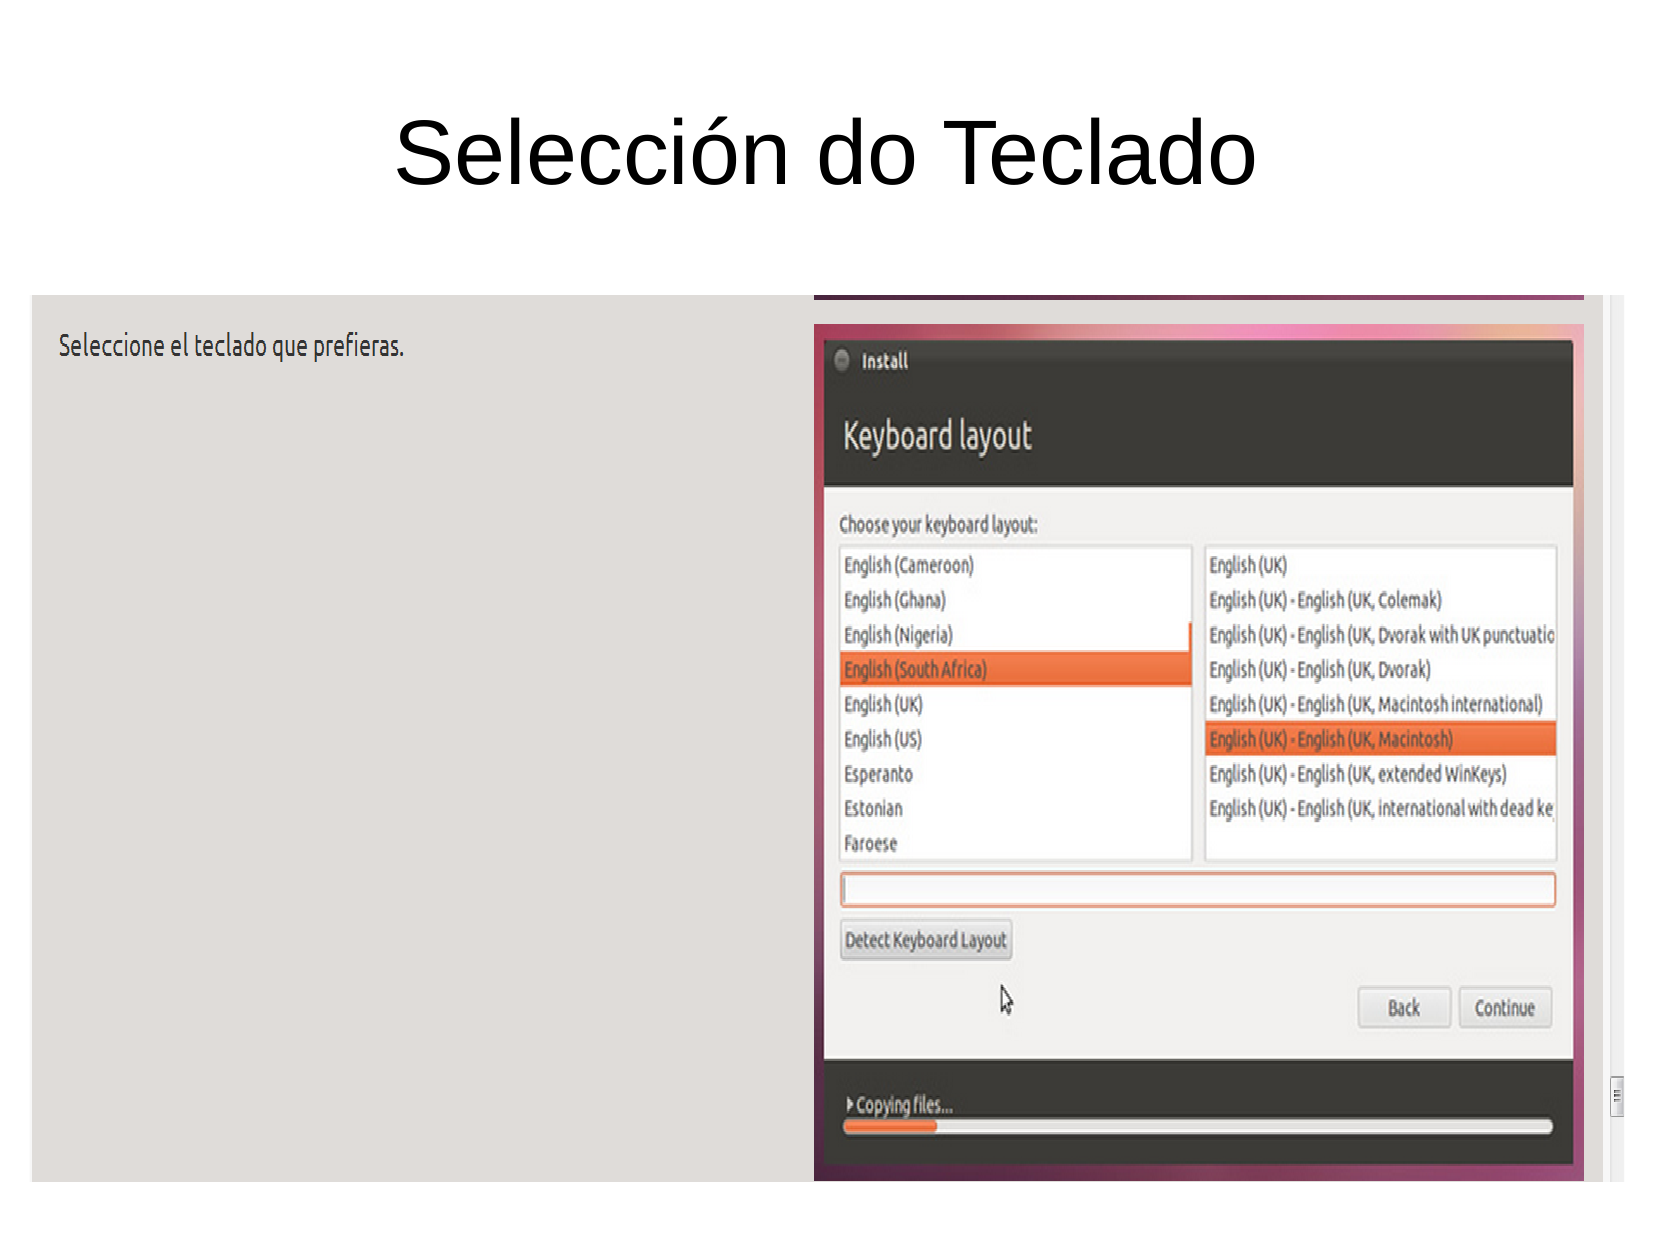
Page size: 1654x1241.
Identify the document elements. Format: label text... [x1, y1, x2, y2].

title Selección do Teclado [82, 49, 1571, 257]
picture [29, 295, 1625, 1182]
